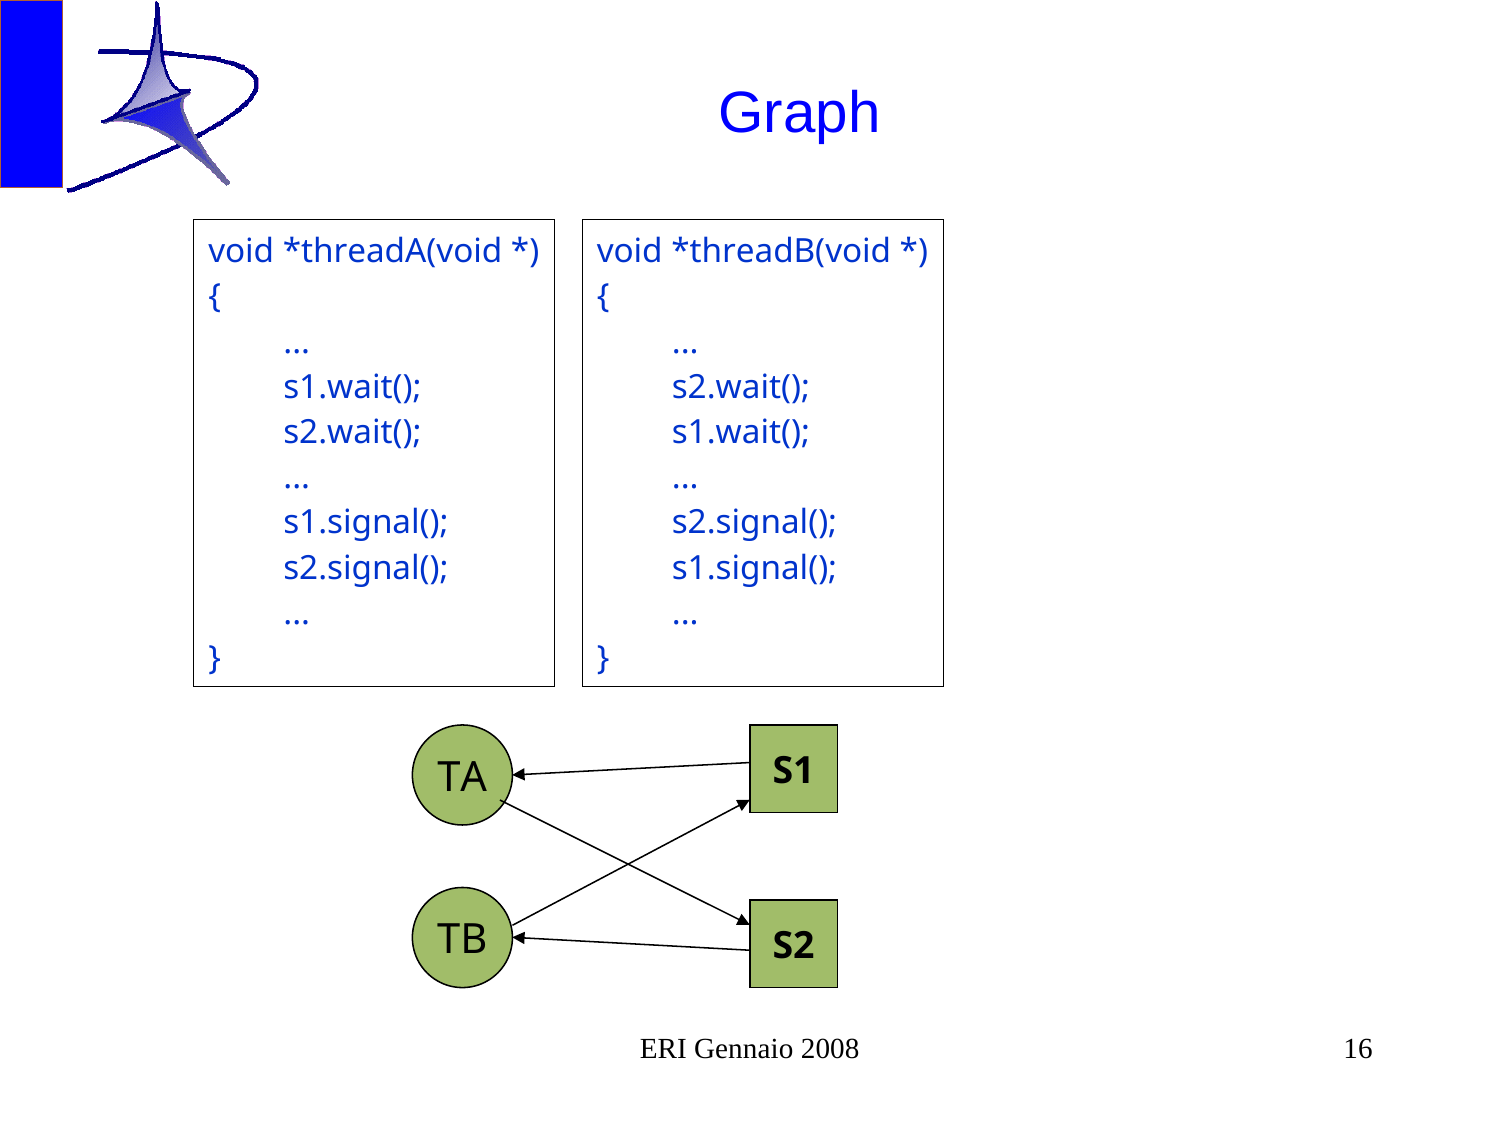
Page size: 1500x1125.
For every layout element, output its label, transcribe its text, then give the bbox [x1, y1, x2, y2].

text_box TB [412, 887, 513, 988]
text_box S1 [749, 724, 838, 813]
text_box S2 [749, 900, 838, 988]
text_box void *threadB(void *)‏ { ... s2.wait(); s1.wait(); ... s2.signal(); s1.signal(); ... } [582, 219, 944, 687]
text_box TA [412, 724, 513, 826]
title Graph [174, 62, 1425, 163]
text_box void *threadA(void *)‏ { ... s1.wait(); s2.wait(); ... s1.signal(); s2.signal(); ... } [193, 219, 555, 687]
picture [62, 0, 263, 197]
